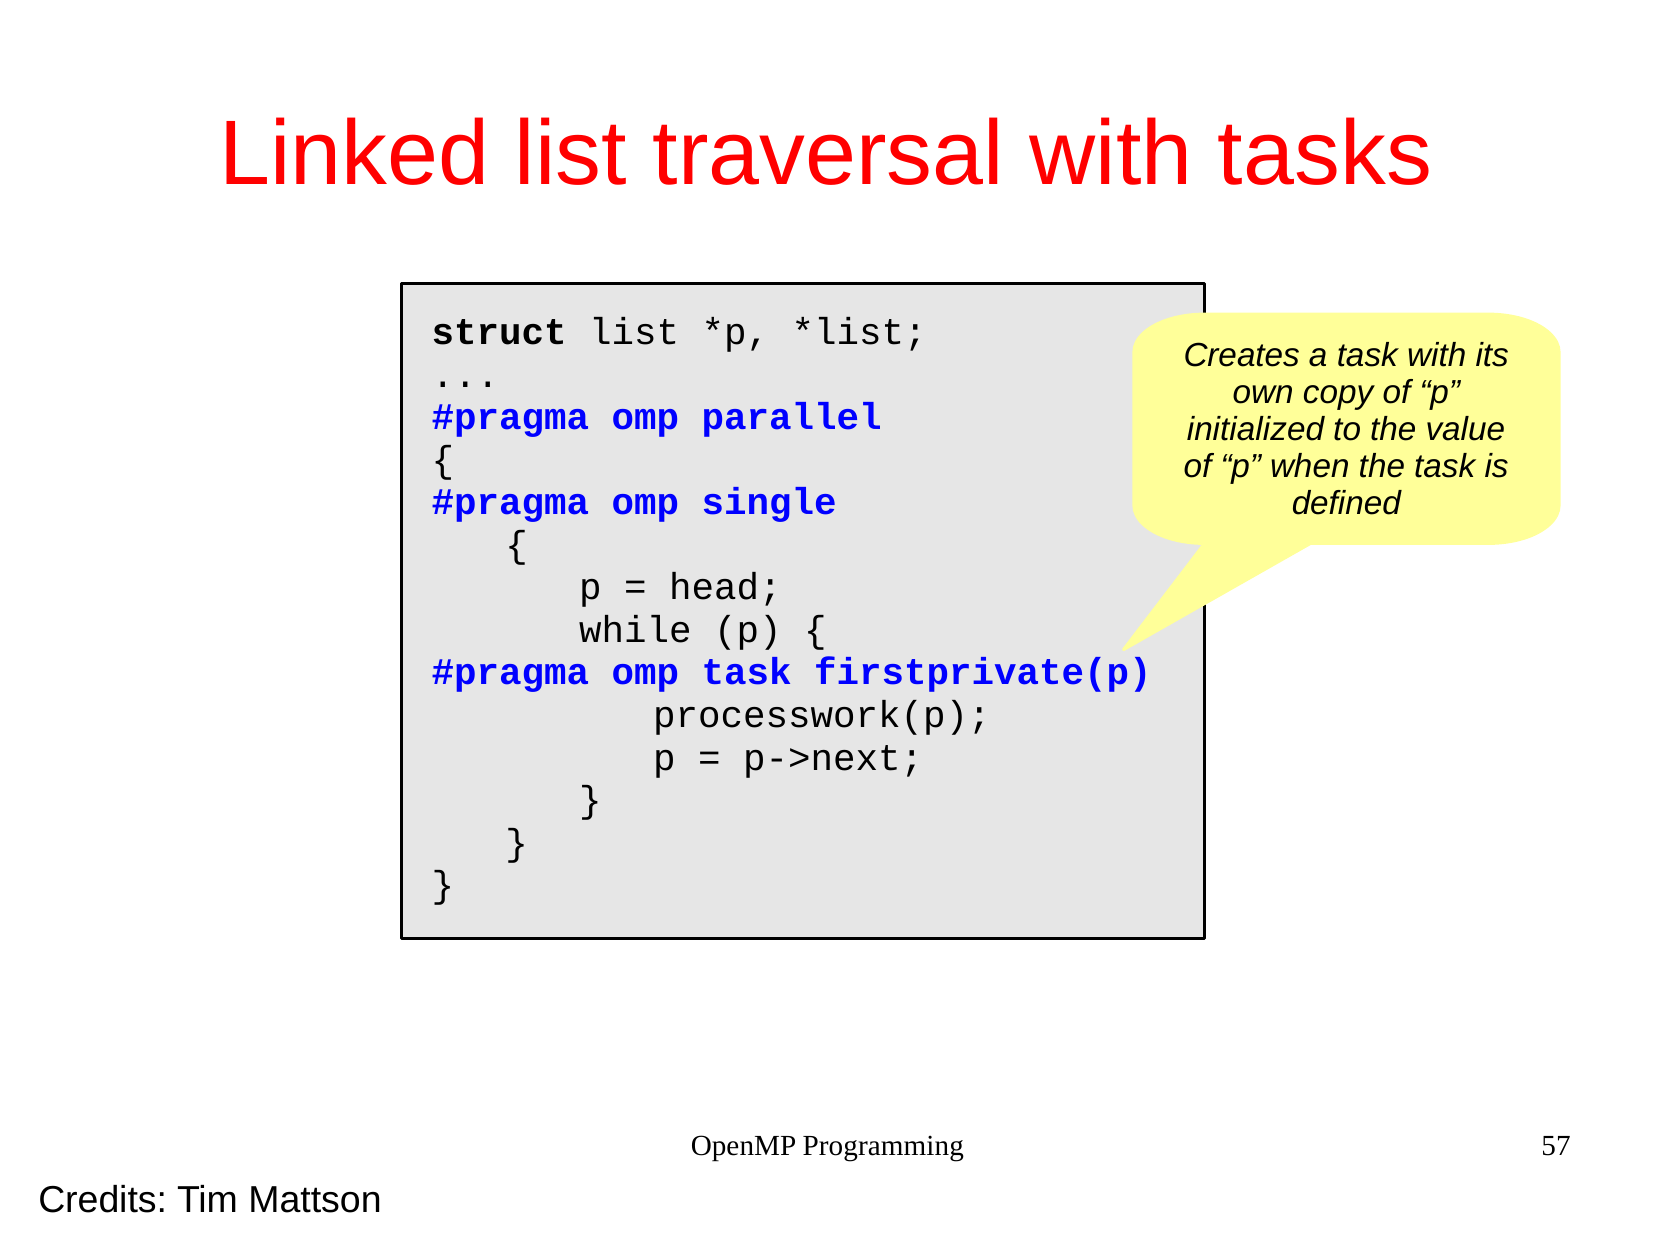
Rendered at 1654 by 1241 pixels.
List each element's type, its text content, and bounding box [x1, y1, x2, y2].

title Linked list traversal with tasks [82, 49, 1571, 257]
text_box struct list *p, *list; ... #pragma omp parallel { #pragma omp single { p = head; while (p) { #pragma omp task firstprivate(p) processwork(p); p = p->next; } } } [401, 283, 1205, 939]
text_box Creates a task with its own copy of “p” initialized to the value of “p” when the task is defined [1123, 314, 1560, 650]
text_box Credits: Tim Mattson [23, 1171, 402, 1229]
